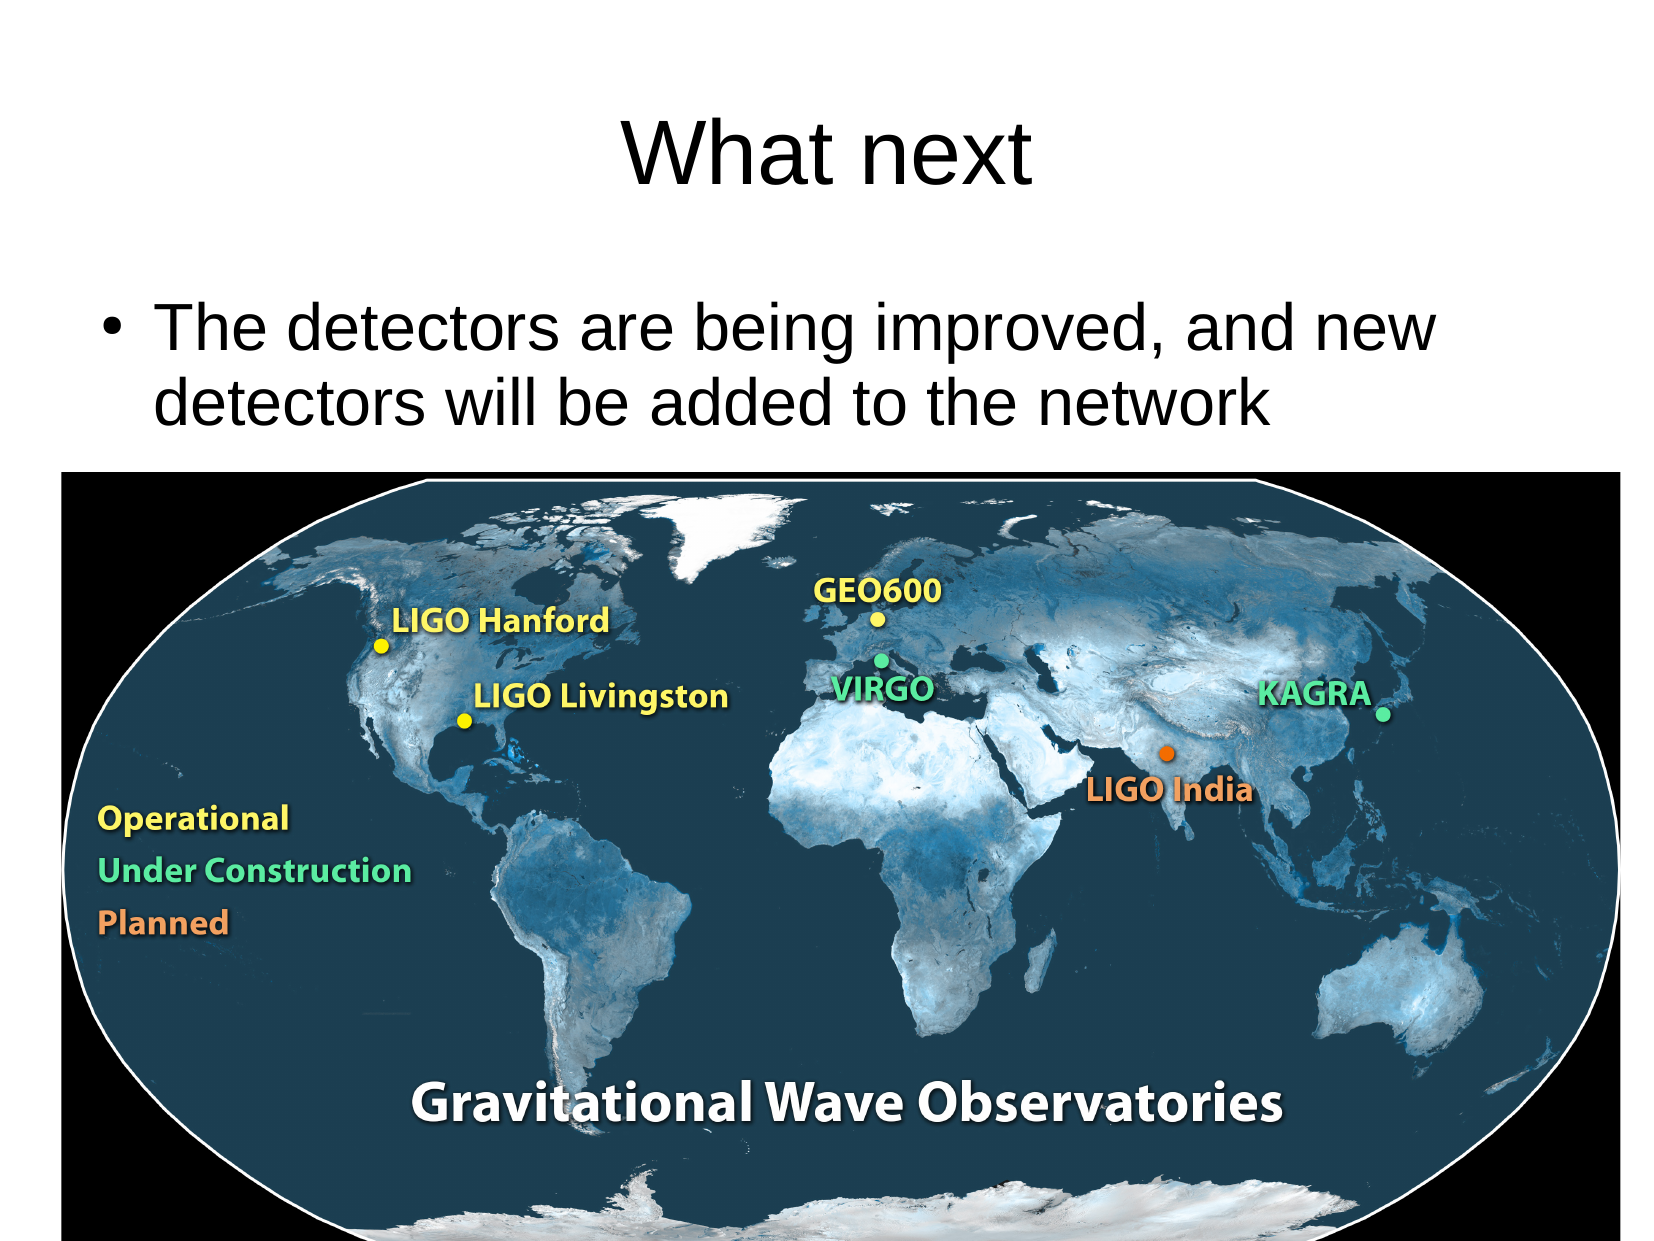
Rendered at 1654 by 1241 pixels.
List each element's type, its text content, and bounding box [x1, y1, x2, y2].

title What next [82, 49, 1571, 257]
list The detectors are being improved, and new detectors will be added to the network [82, 290, 1571, 472]
picture [61, 472, 1621, 1241]
